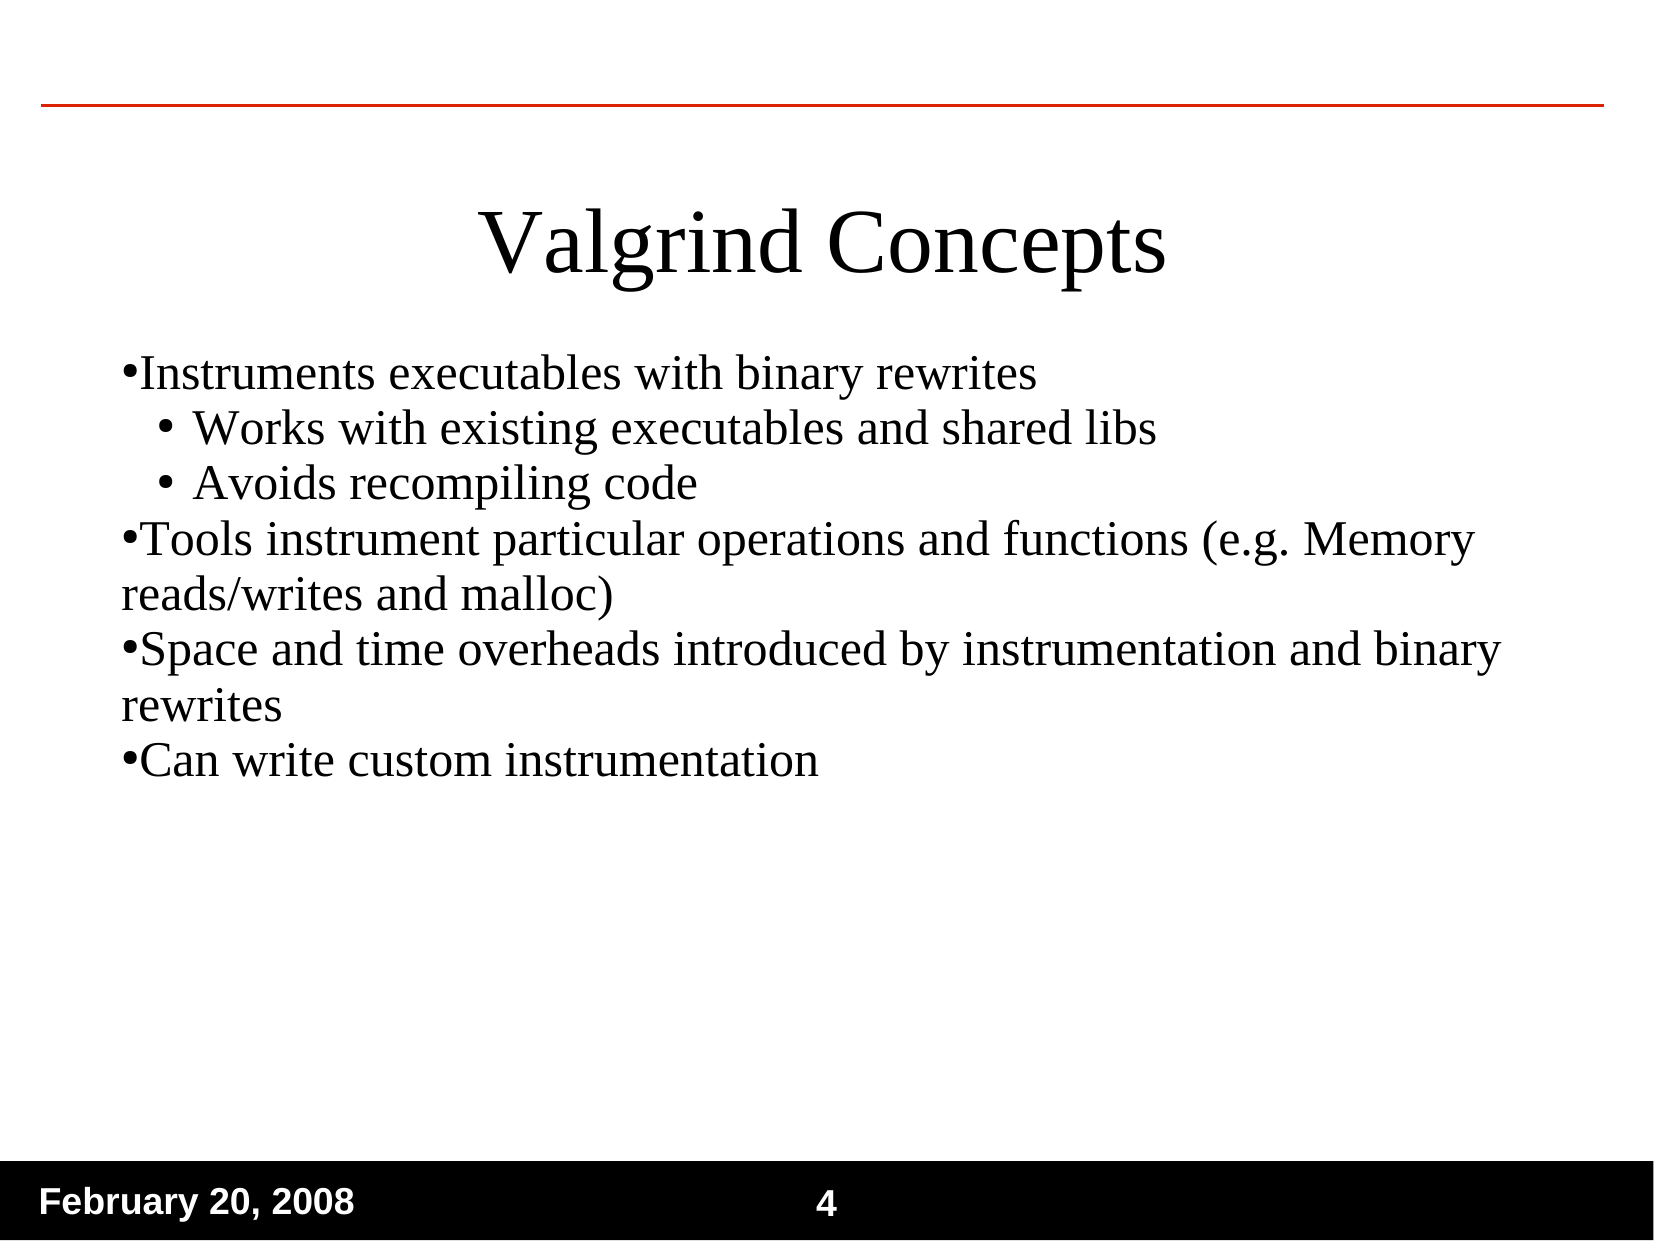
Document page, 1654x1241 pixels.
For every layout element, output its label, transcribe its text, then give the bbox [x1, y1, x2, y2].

title Valgrind Concepts [117, 137, 1530, 346]
list Instruments executables with binary rewrites Works with existing executables and shared libs Avoids recompiling code Tools instrument particular operations and functions (e.g. Memory reads/writes and malloc) Space and time overheads introduced by instrumentation and binary rewrites Can write custom instrumentation [121, 344, 1534, 1127]
